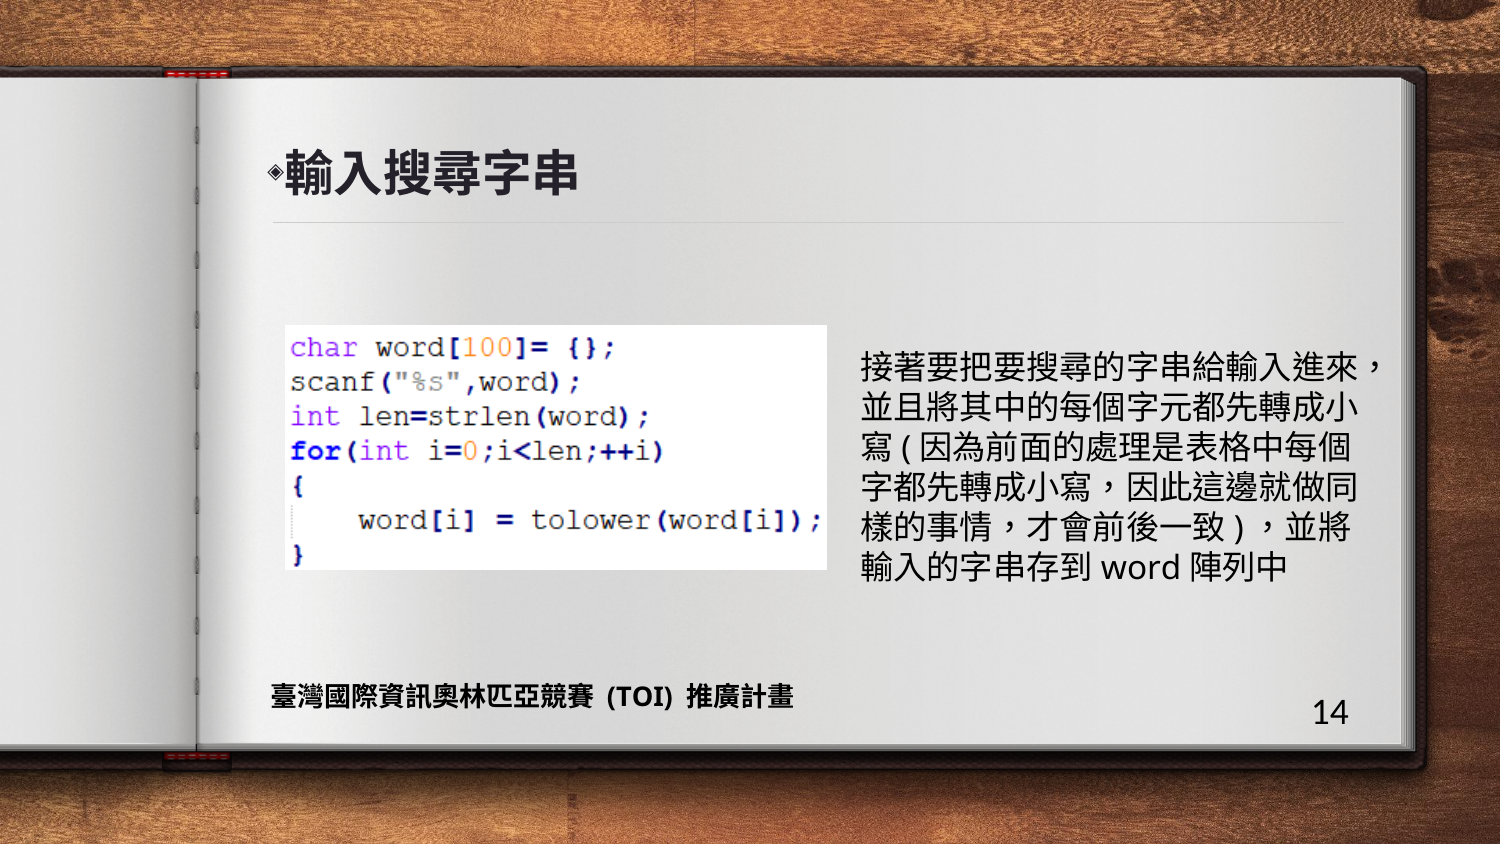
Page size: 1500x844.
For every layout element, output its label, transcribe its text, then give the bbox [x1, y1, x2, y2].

text_box 13 [1295, 672, 1386, 737]
list 輸入搜尋字串 [252, 126, 1194, 216]
picture [285, 325, 827, 570]
text_box 接著要把要搜尋的字串給輸入進來，並且將其中的每個字元都先轉成小寫(因為前面的處理是表格中每個字都先轉成小寫，因此這邊就做同樣的事情，才會前後一致)，並將輸入的字串存到word陣列中 [845, 338, 1386, 597]
